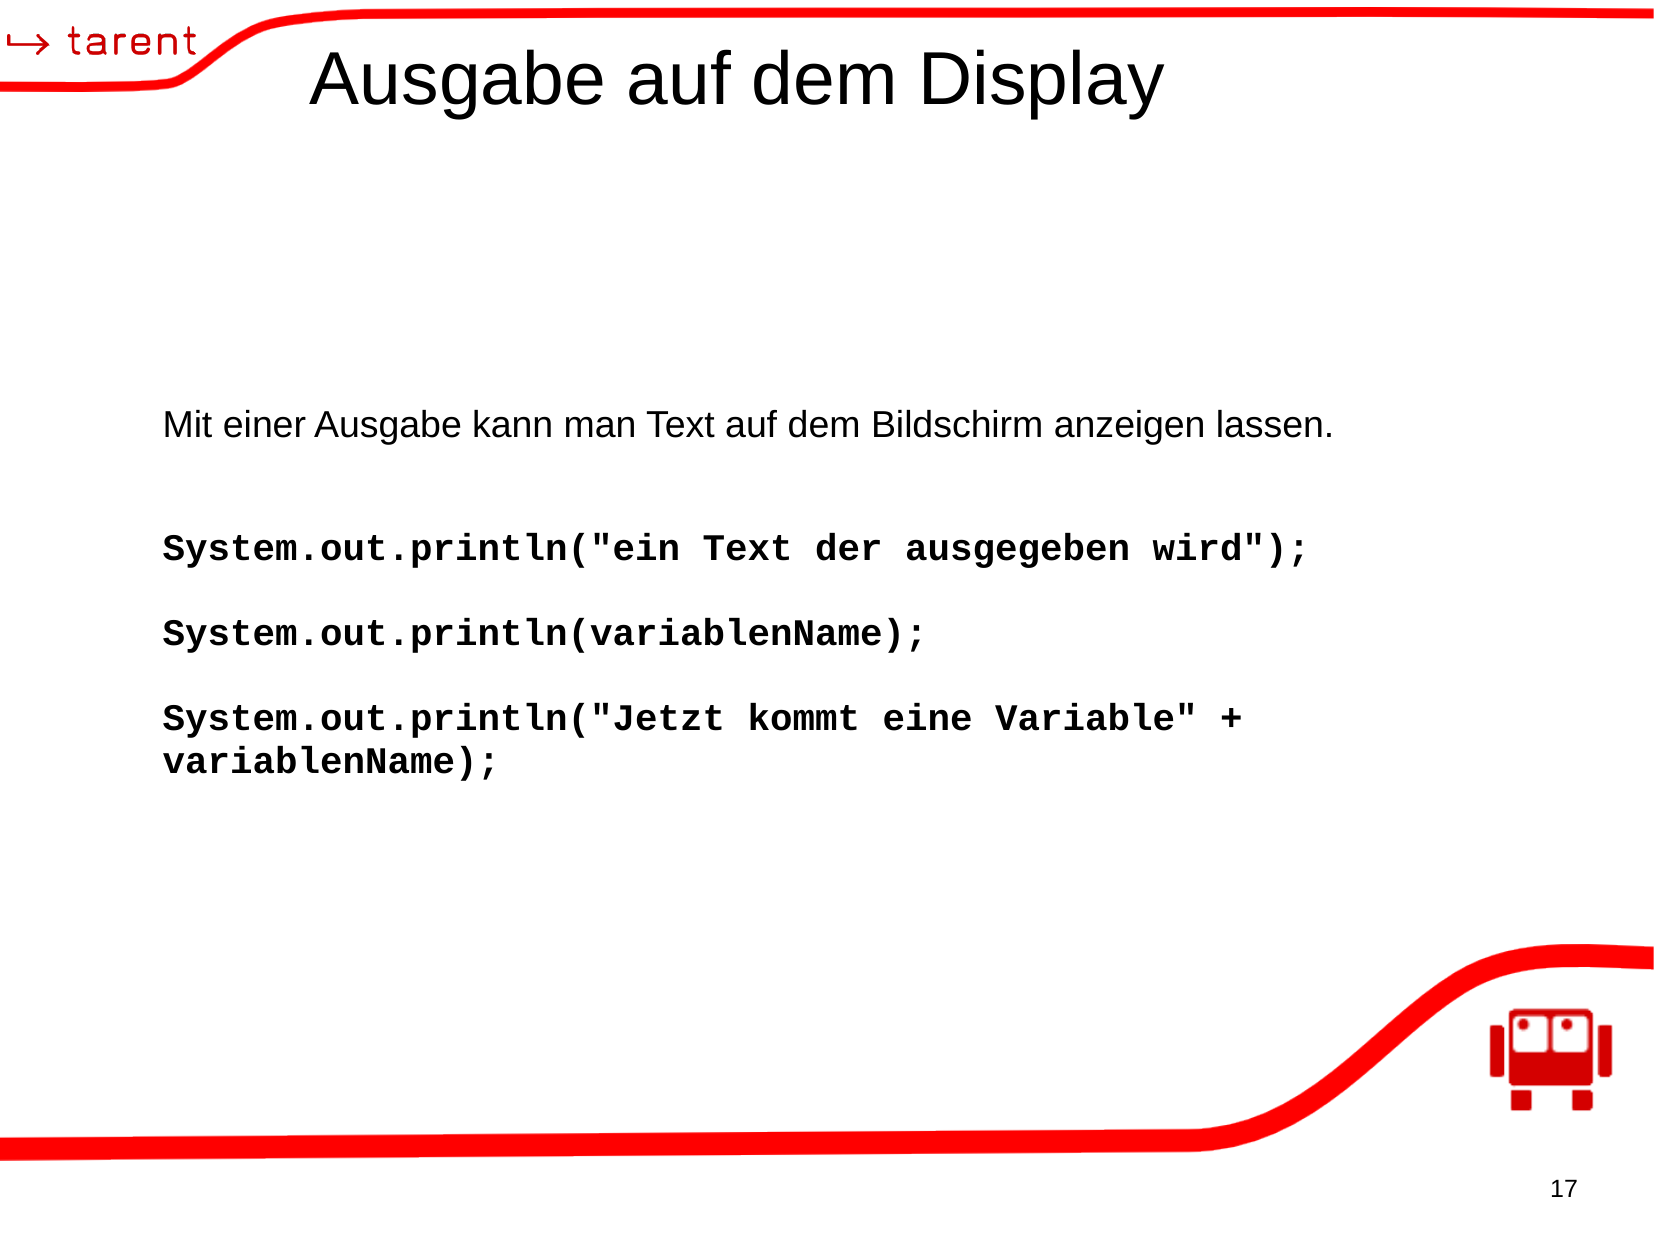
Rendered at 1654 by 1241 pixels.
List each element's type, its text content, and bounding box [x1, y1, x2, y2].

picture [0, 7, 1654, 92]
text_box Mit einer Ausgabe kann man Text auf dem Bildschirm anzeigen lassen. System.out.println("ein Text der ausgegeben wird"); System.out.println(variablenName); System.out.println("Jetzt kommt eine Variable" + variablenName); [147, 395, 1418, 793]
text_box Ausgabe auf dem Display [295, 29, 1654, 148]
picture [0, 944, 1654, 1161]
